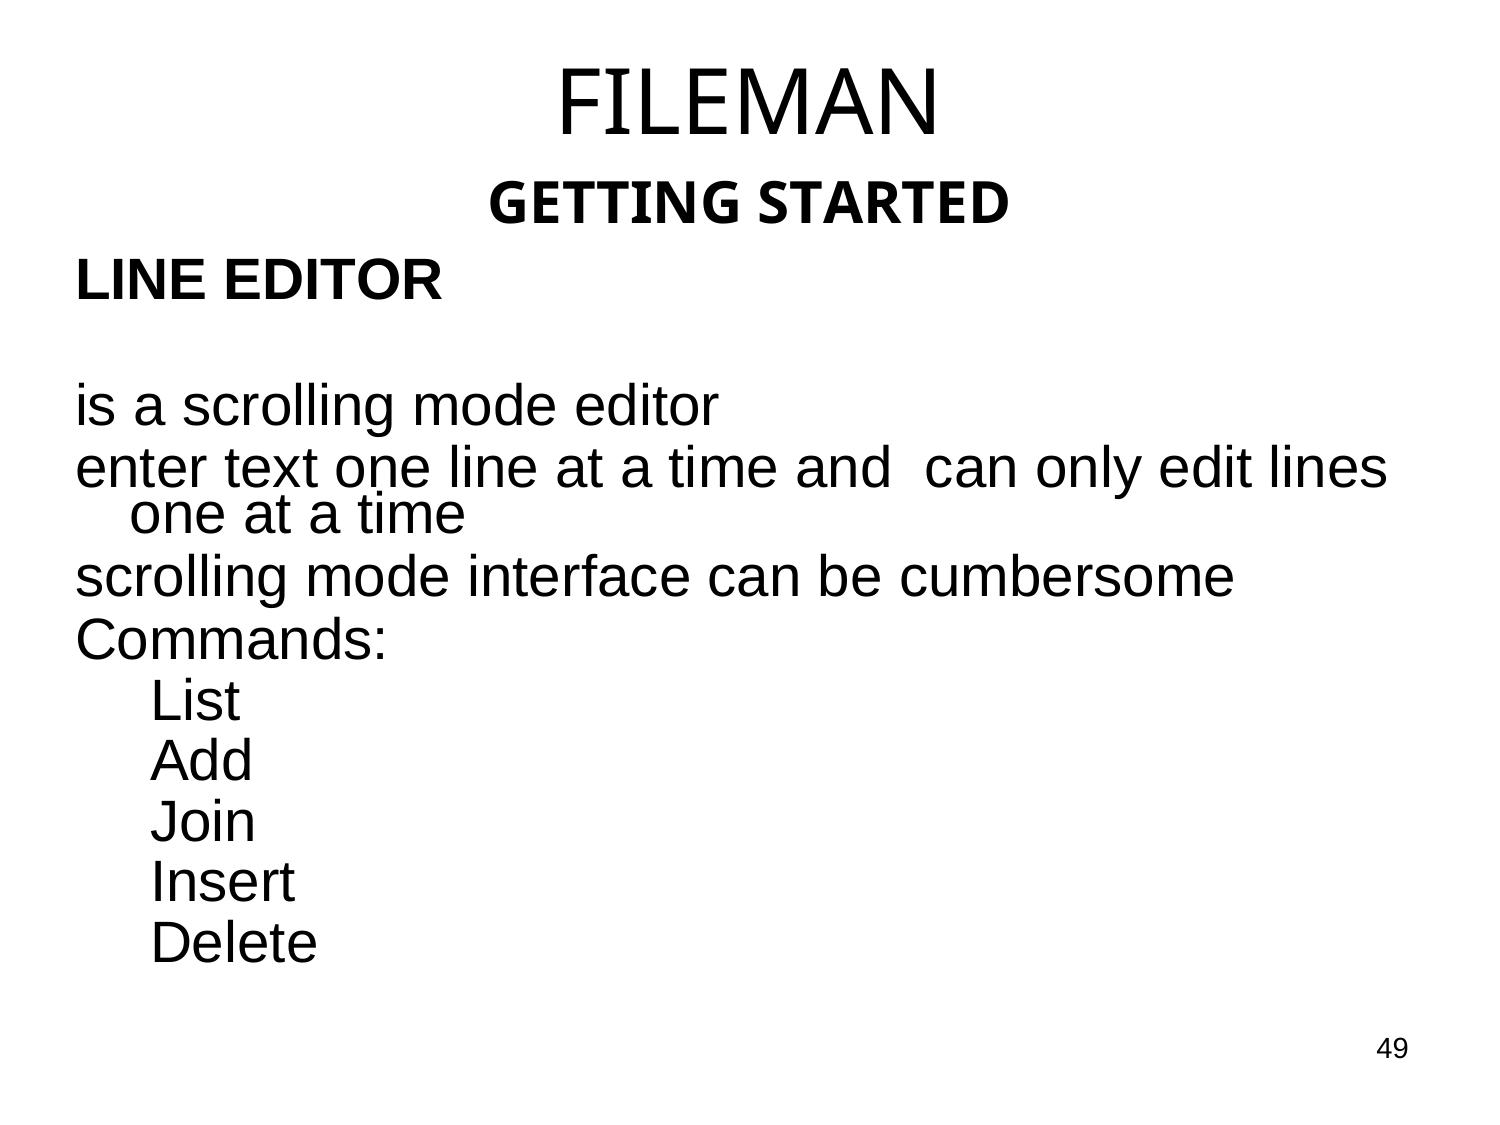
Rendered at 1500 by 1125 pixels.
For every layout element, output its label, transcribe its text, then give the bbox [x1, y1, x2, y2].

list LINE EDITOR is a scrolling mode editor enter text one line at a time and can only edit lines one at a time scrolling mode interface can be cumbersome Commands: List Add Join Insert Delete [75, 262, 1424, 992]
title FILEMAN GETTING STARTED [75, 32, 1424, 245]
